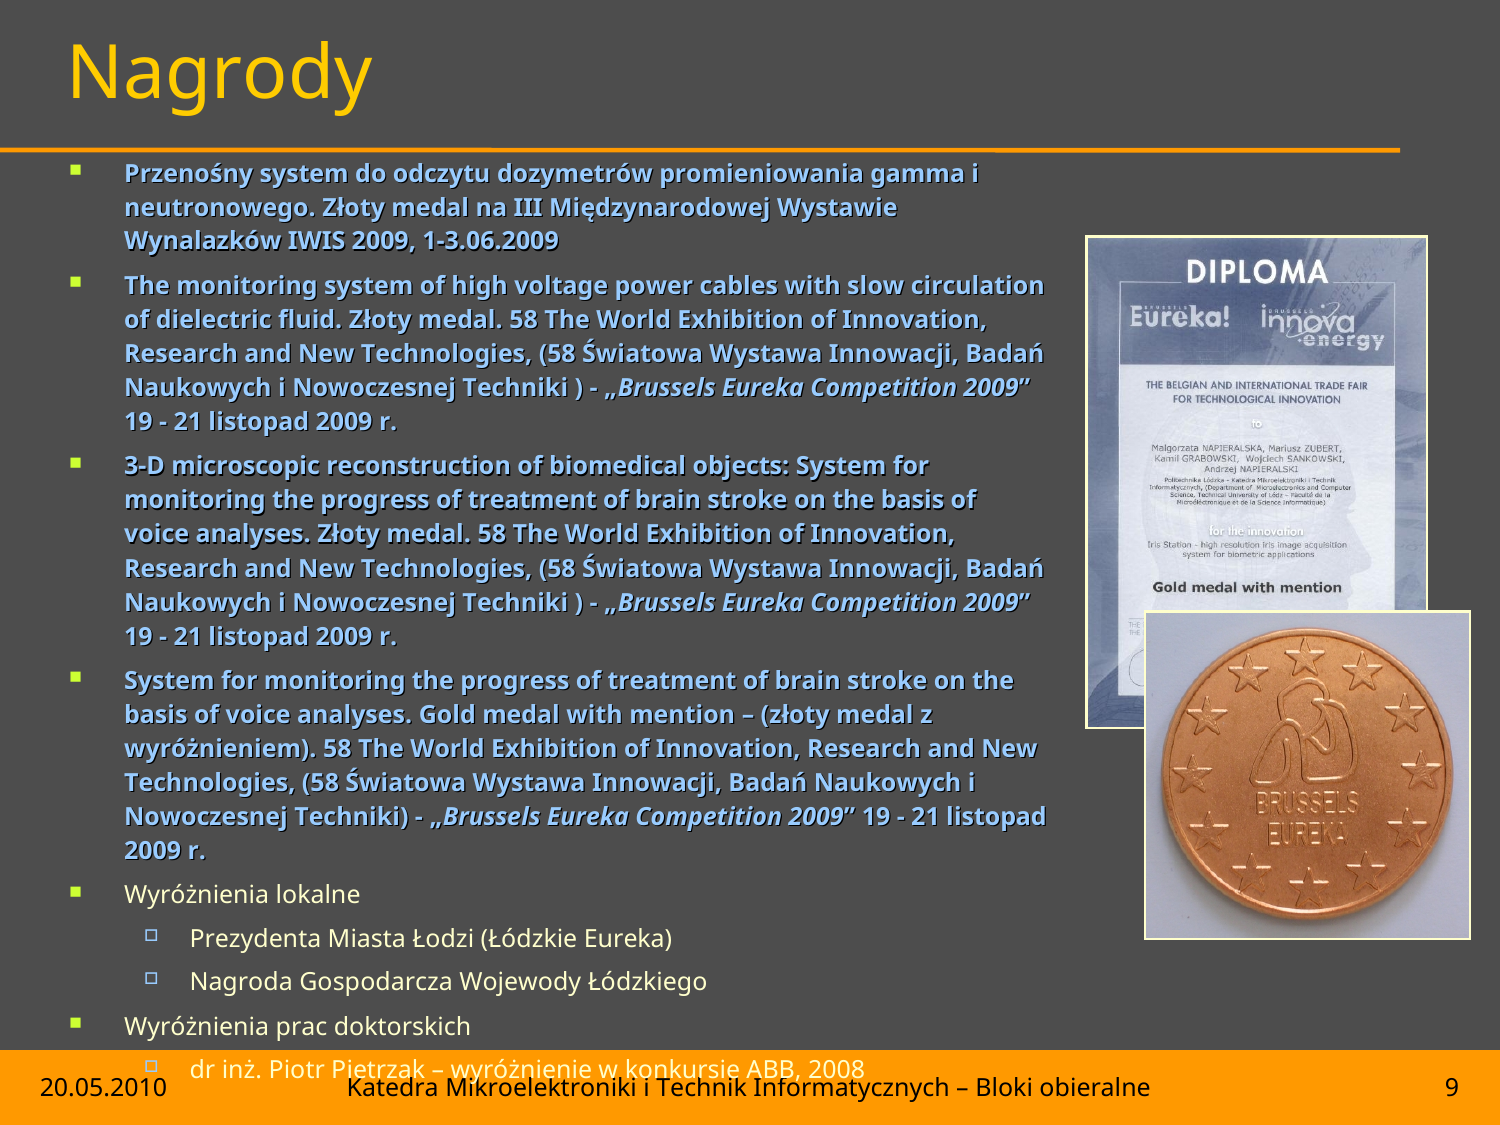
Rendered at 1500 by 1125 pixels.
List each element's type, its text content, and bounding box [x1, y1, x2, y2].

picture [1087, 237, 1426, 727]
picture [1145, 612, 1469, 938]
list Przenośny system do odczytu dozymetrów promieniowania gamma i neutronowego. Złoty medal na III Międzynarodowej Wystawie Wynalazków IWIS 2009, 1-3.06.2009 The monitoring system of high voltage power cables with slow circulation of dielectric fluid. Złoty medal. 58 The World Exhibition of Innovation, Research and New Technologies, (58 Światowa Wystawa Innowacji, Badań Naukowych i Nowoczesnej Techniki ) - „Brussels Eureka Competition 2009” 19 - 21 listopad 2009 r. 3-D microscopic reconstruction of biomedical objects: System for monitoring the progress of treatment of brain stroke on the basis of voice analyses. Złoty medal. 58 The World Exhibition of Innovation, Research and New Technologies, (58 Światowa Wystawa Innowacji, Badań Naukowych i Nowoczesnej Techniki ) - „Brussels Eureka Competition 2009” 19 - 21 listopad 2009 r. System for monitoring the progress of treatment of brain stroke on the basis of voice analyses. Gold medal with mention – (złoty medal z wyróżnieniem). 58 The World Exhibition of Innovation, Research and New Technologies, (58 Światowa Wystawa Innowacji, Badań Naukowych i Nowoczesnej Techniki) - „Brussels Eureka Competition 2009” 19 - 21 listopad 2009 r. Wyróżnienia lokalne Prezydenta Miasta Łodzi (Łódzkie Eureka) Nagroda Gospodarcza Wojewody Łódzkiego Wyróżnienia prac doktorskich dr inż. Piotr Pietrzak – wyróżnienie w konkursie ABB, 2008 [54, 147, 1063, 1030]
title Nagrody [52, 12, 1469, 127]
